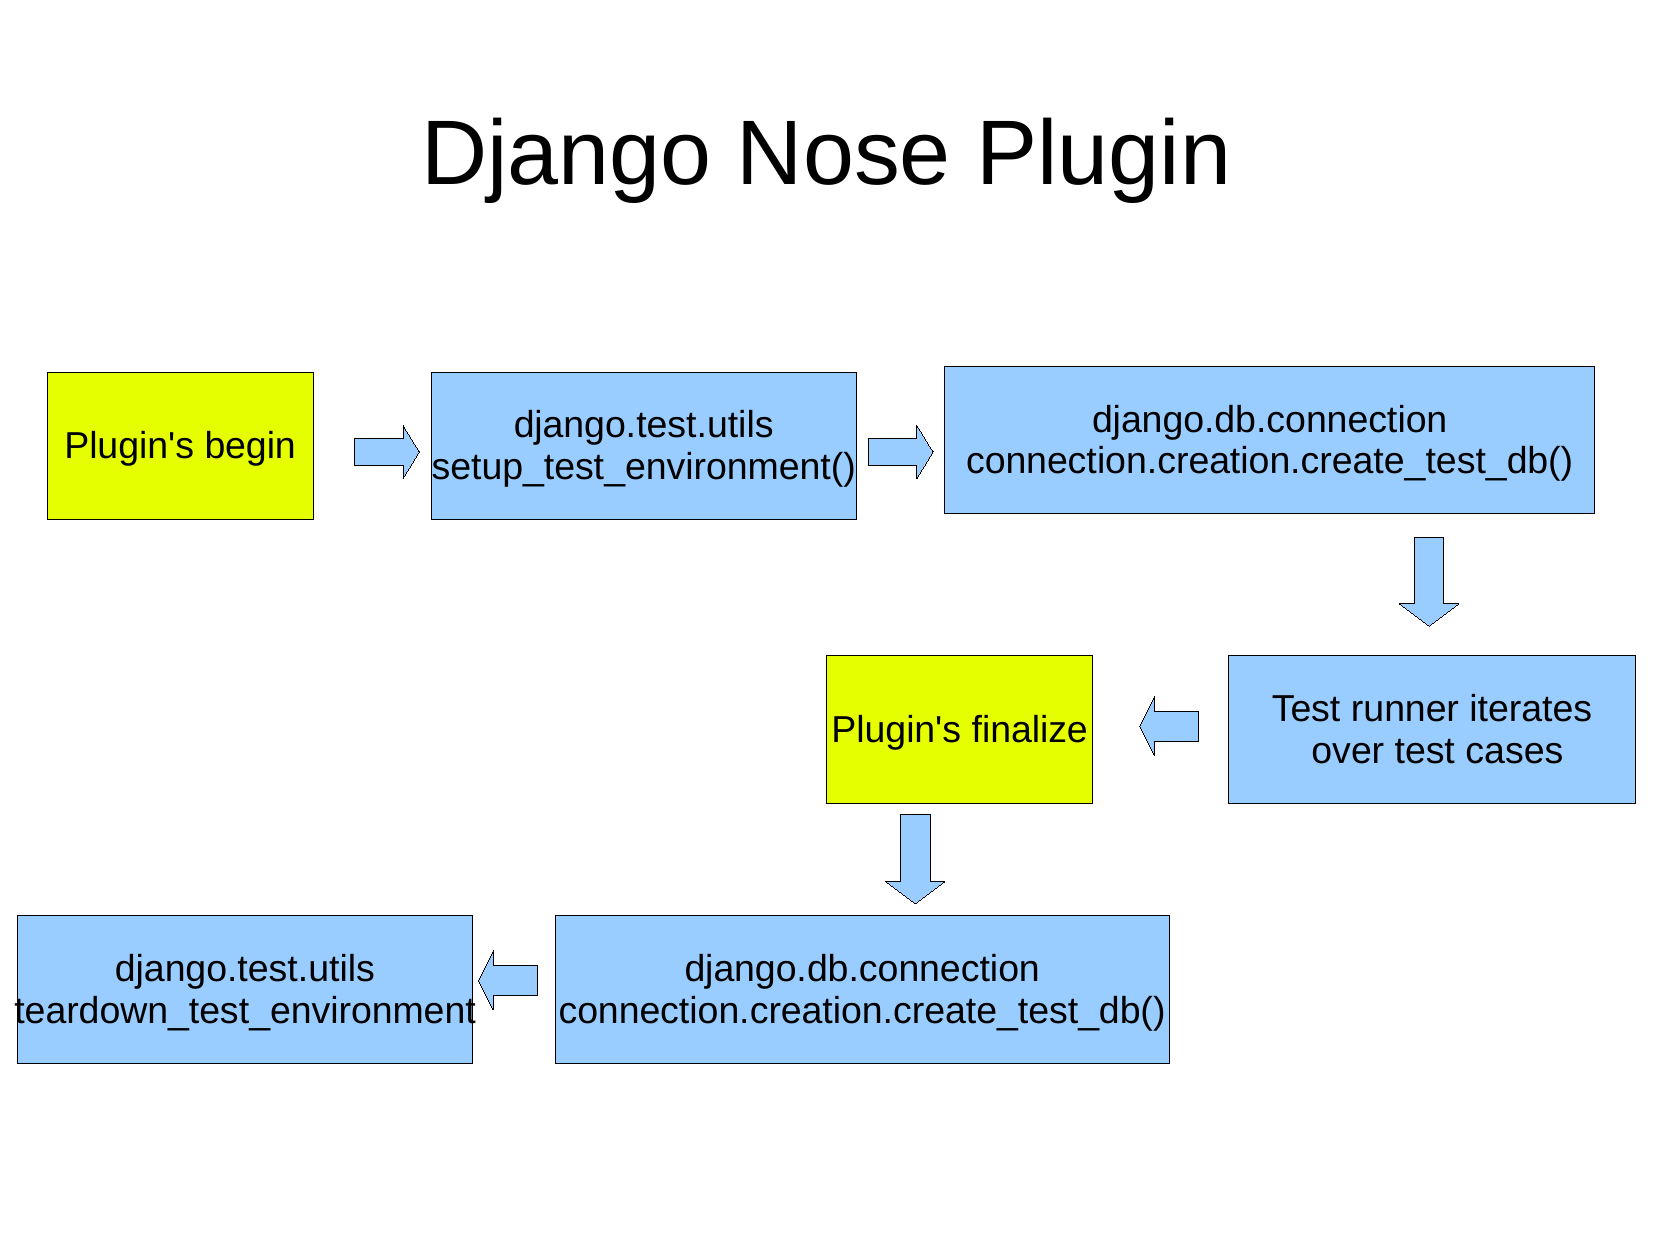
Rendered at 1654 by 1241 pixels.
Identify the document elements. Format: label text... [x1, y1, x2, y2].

text_box [868, 425, 934, 479]
text_box [354, 425, 420, 479]
text_box django.db.connection connection.creation.create_test_db() [944, 366, 1595, 514]
text_box django.db.connection connection.creation.create_test_db() [555, 915, 1170, 1064]
text_box [1139, 696, 1199, 756]
text_box [885, 814, 945, 904]
text_box django.test.utils setup_test_environment() [431, 372, 857, 520]
title Django Nose Plugin [82, 49, 1571, 257]
text_box Plugin's finalize [826, 655, 1093, 804]
text_box [478, 950, 538, 1010]
text_box Plugin's begin [47, 372, 314, 520]
text_box [1399, 537, 1459, 627]
text_box django.test.utils teardown_test_environment [17, 915, 473, 1064]
text_box Test runner iterates over test cases [1228, 655, 1636, 804]
